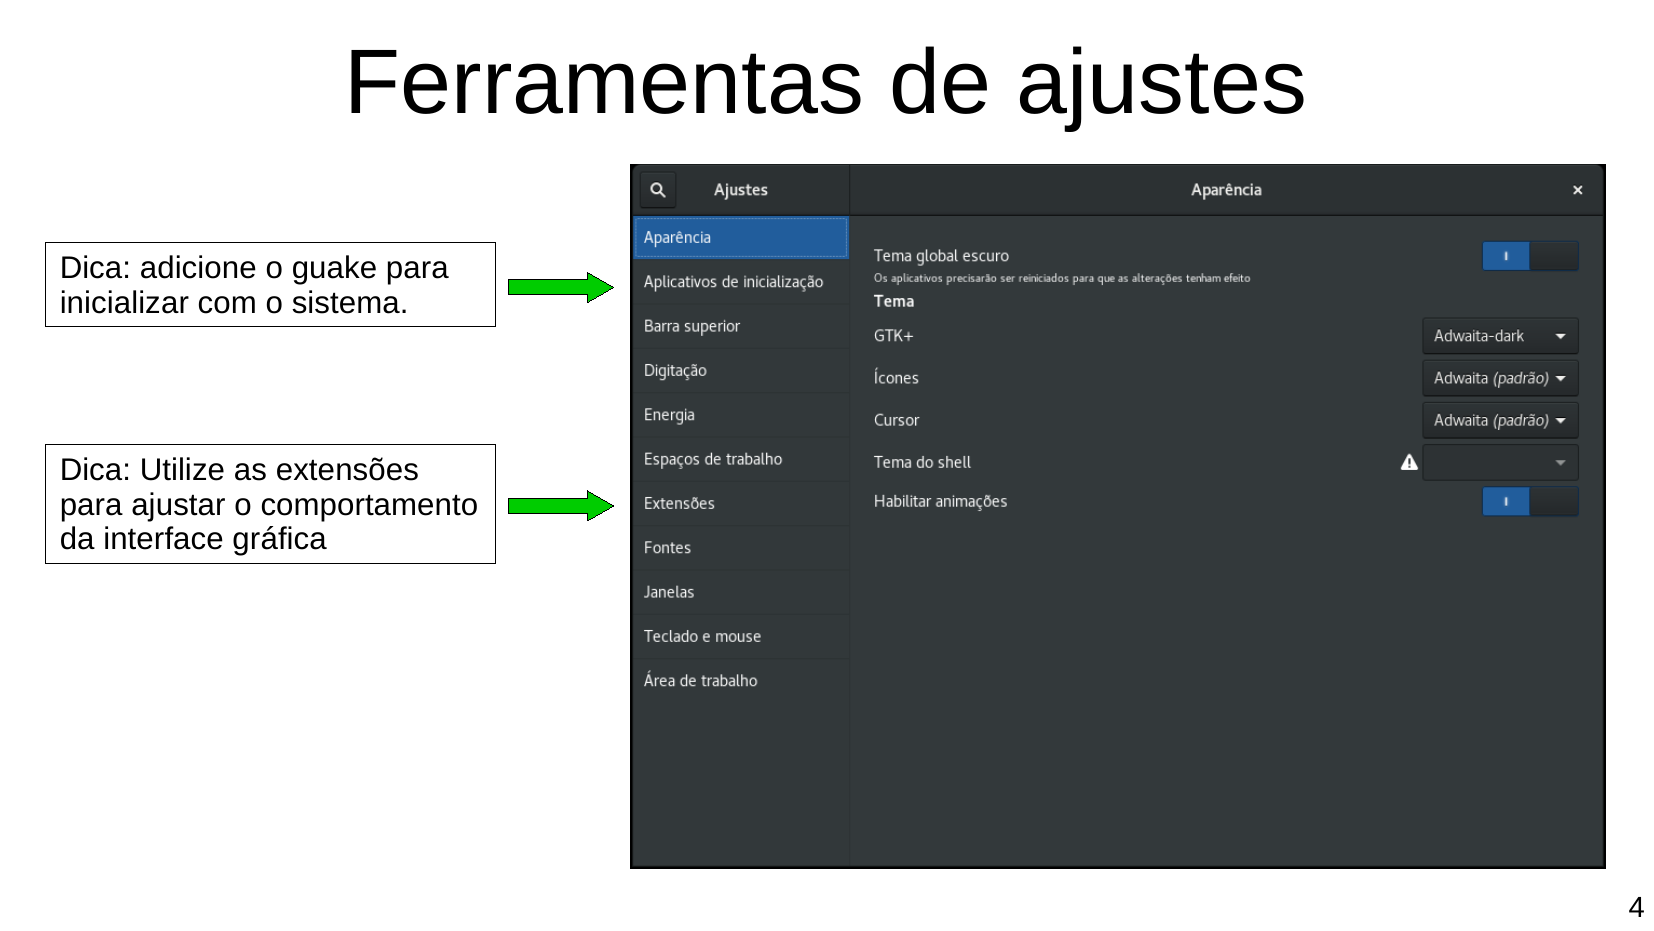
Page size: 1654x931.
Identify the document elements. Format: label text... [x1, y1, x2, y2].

title Ferramentas de ajustes [82, 13, 1571, 151]
picture [630, 164, 1606, 869]
text_box [508, 490, 614, 521]
text_box Dica: adicione o guake para inicializar com o sistema. [45, 242, 496, 327]
text_box Dica: Utilize as extensões para ajustar o comportamento da interface gráfica [45, 444, 496, 564]
text_box [508, 272, 614, 303]
